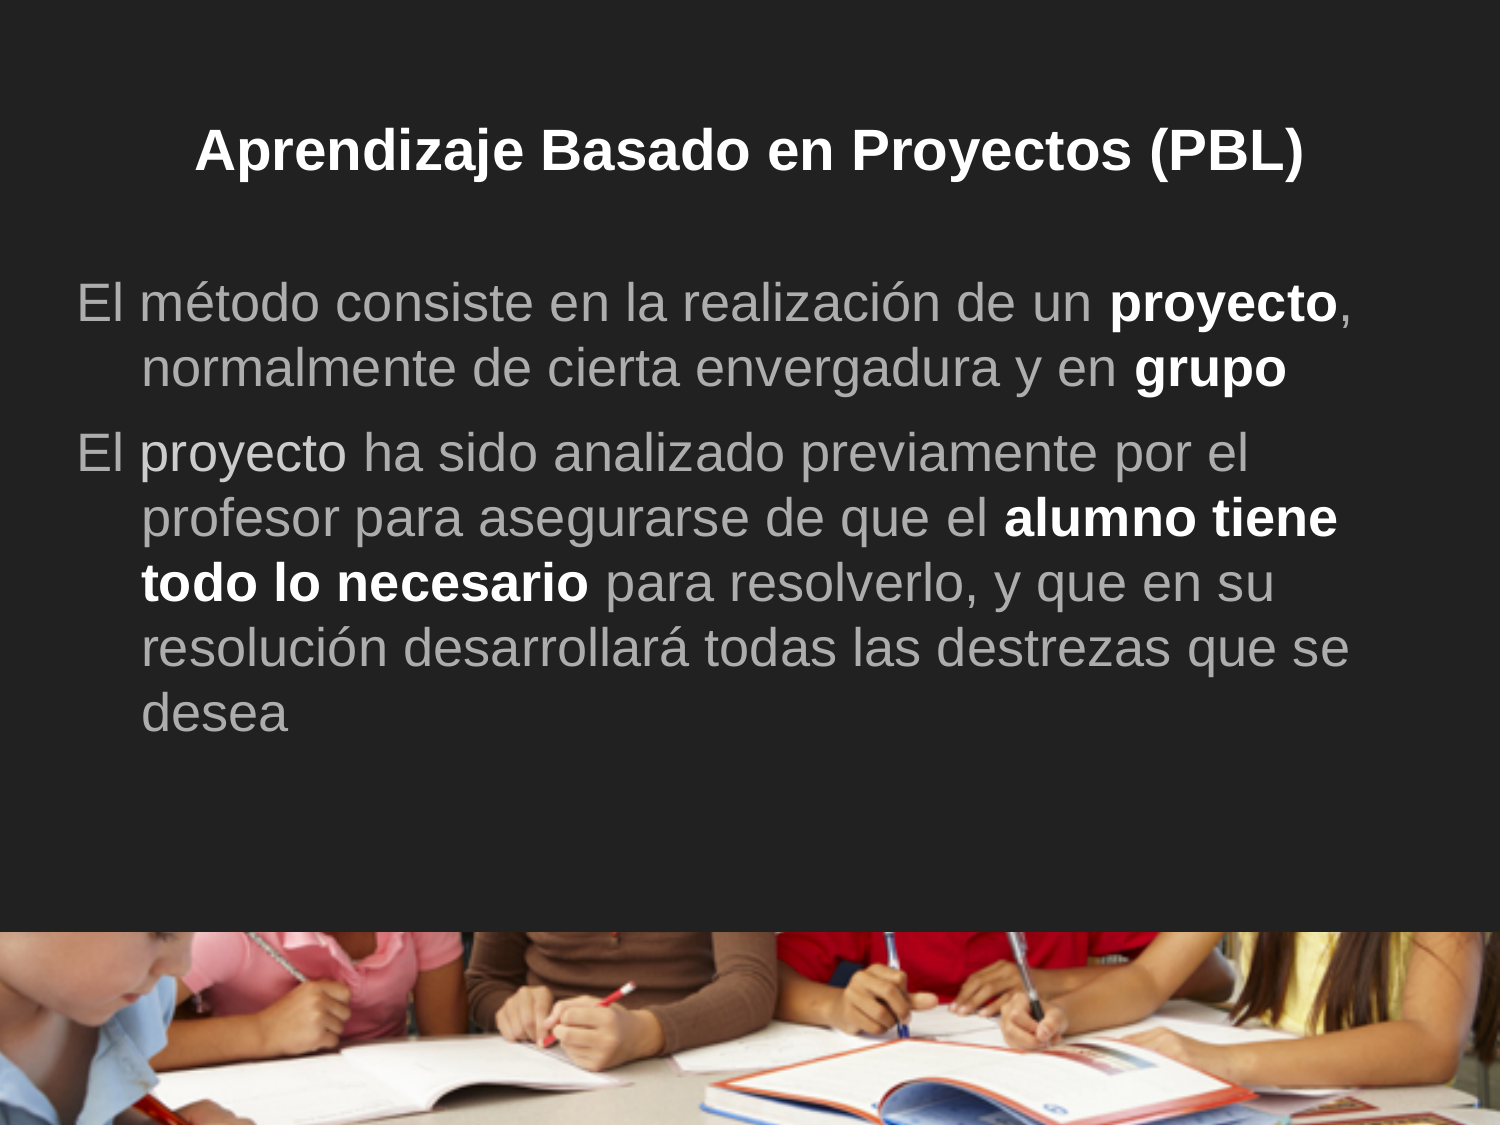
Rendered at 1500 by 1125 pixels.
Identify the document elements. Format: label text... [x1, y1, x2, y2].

picture [0, 932, 1500, 1125]
title Aprendizaje Basado en Proyectos (PBL) [51, 97, 1449, 223]
list El método consiste en la realización de un proyecto, normalmente de cierta envergadura y en grupo El proyecto ha sido analizado previamente por el profesor para asegurarse de que el alumno tiene todo lo necesario para resolverlo, y que en su resolución desarrollará todas las destrezas que se desea [51, 252, 1449, 932]
